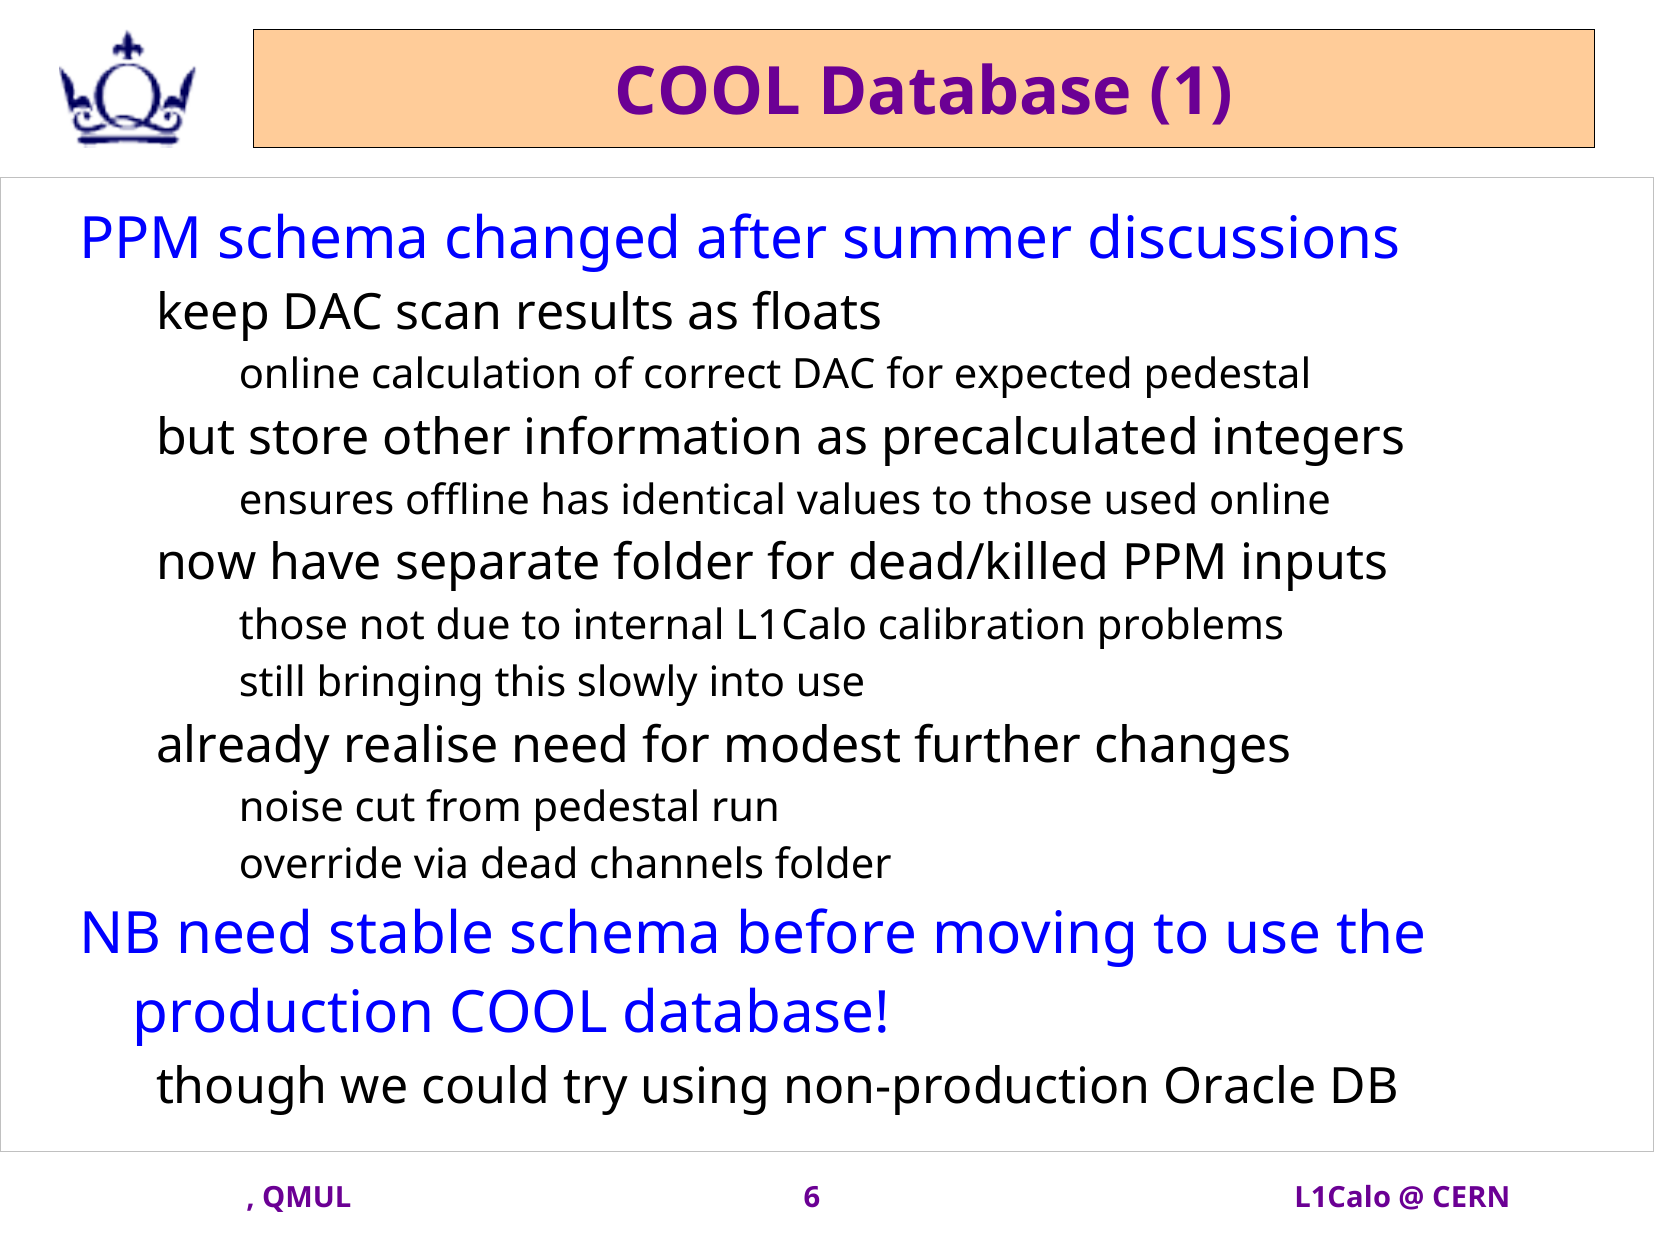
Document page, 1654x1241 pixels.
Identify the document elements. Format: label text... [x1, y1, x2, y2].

picture [59, 29, 200, 148]
list PPM schema changed after summer discussions keep DAC scan results as floats online calculation of correct DAC for expected pedestal but store other information as precalculated integers ensures offline has identical values to those used online now have separate folder for dead/killed PPM inputs those not due to internal L1Calo calibration problems still bringing this slowly into use already realise need for modest further changes noise cut from pedestal run override via dead channels folder NB need stable schema before moving to use the production COOL database! though we could try using non-production Oracle DB [61, 196, 1605, 1138]
title COOL Database (1) [253, 29, 1595, 148]
